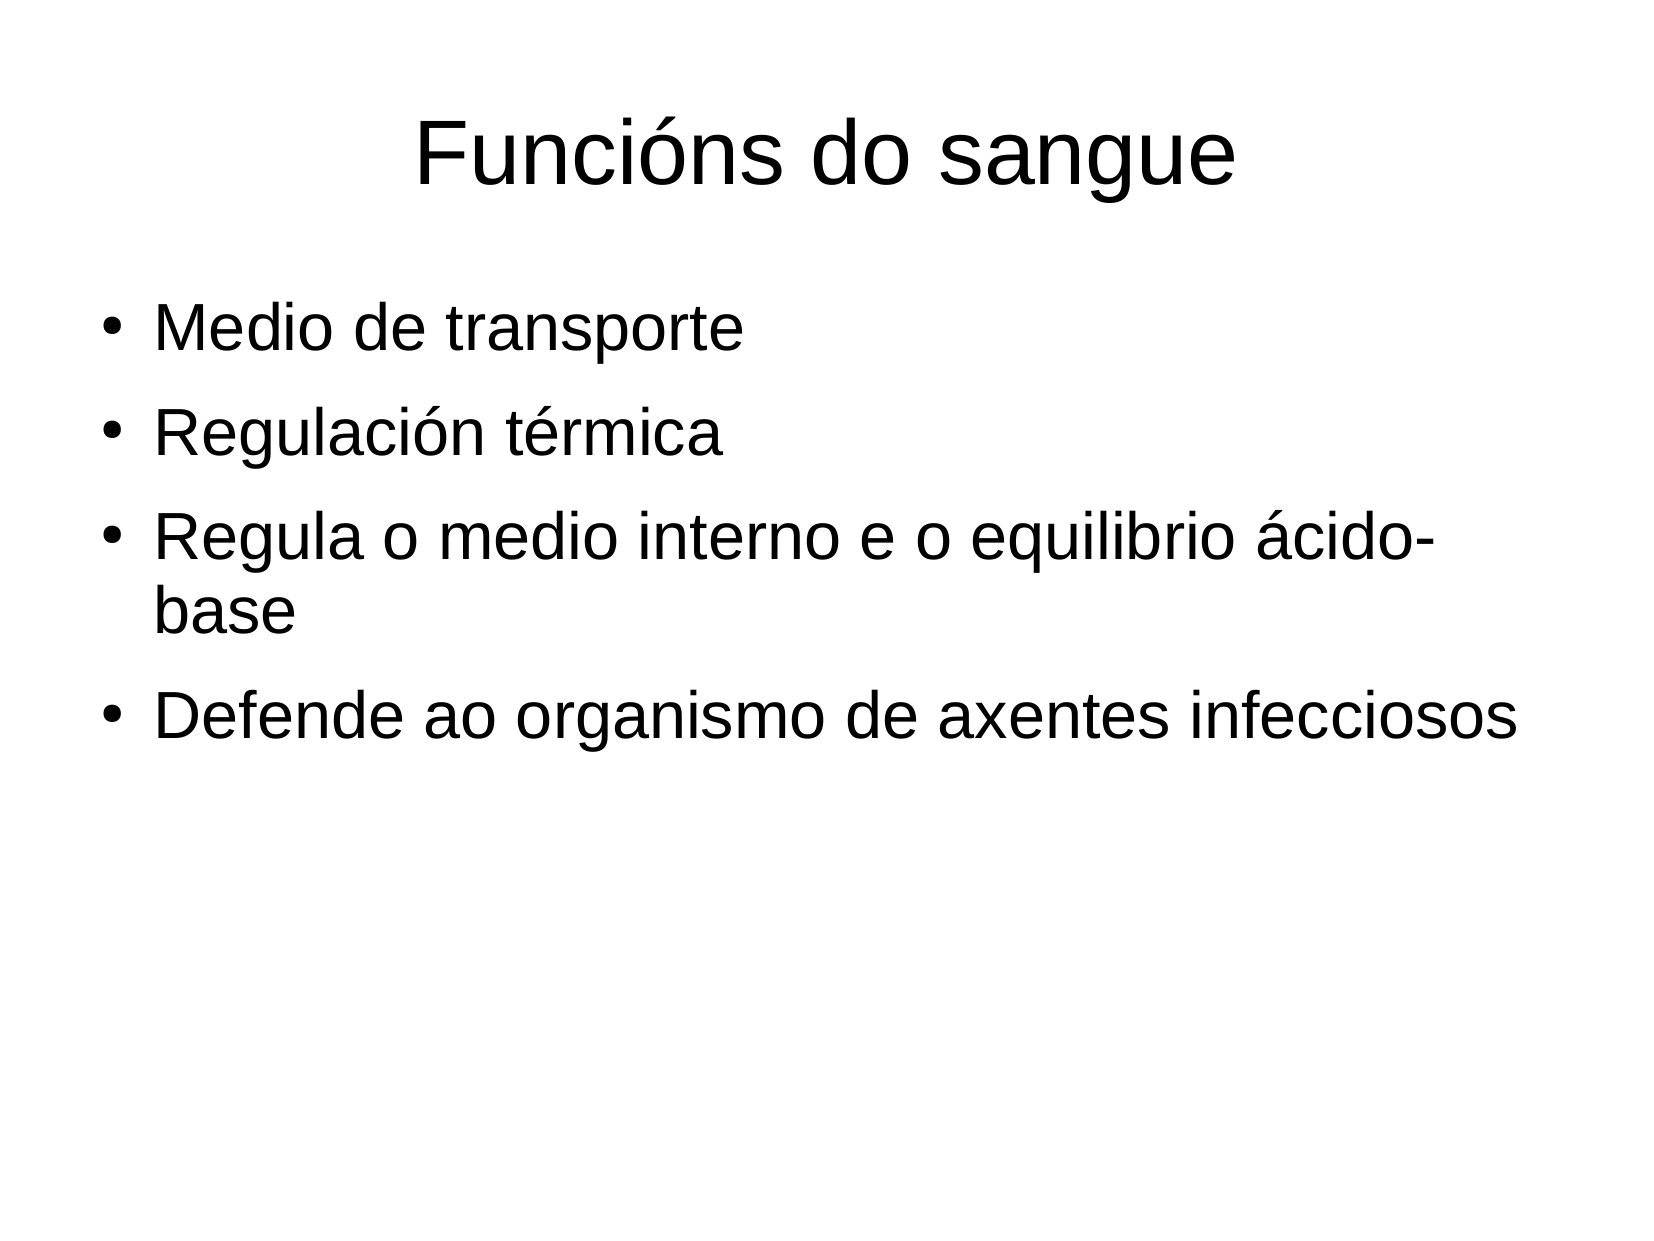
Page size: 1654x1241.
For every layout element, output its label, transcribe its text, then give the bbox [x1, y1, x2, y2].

title Funcións do sangue [82, 49, 1571, 257]
list Medio de transporte Regulación térmica Regula o medio interno e o equilibrio ácido-base Defende ao organismo de axentes infecciosos [82, 290, 1571, 1010]
